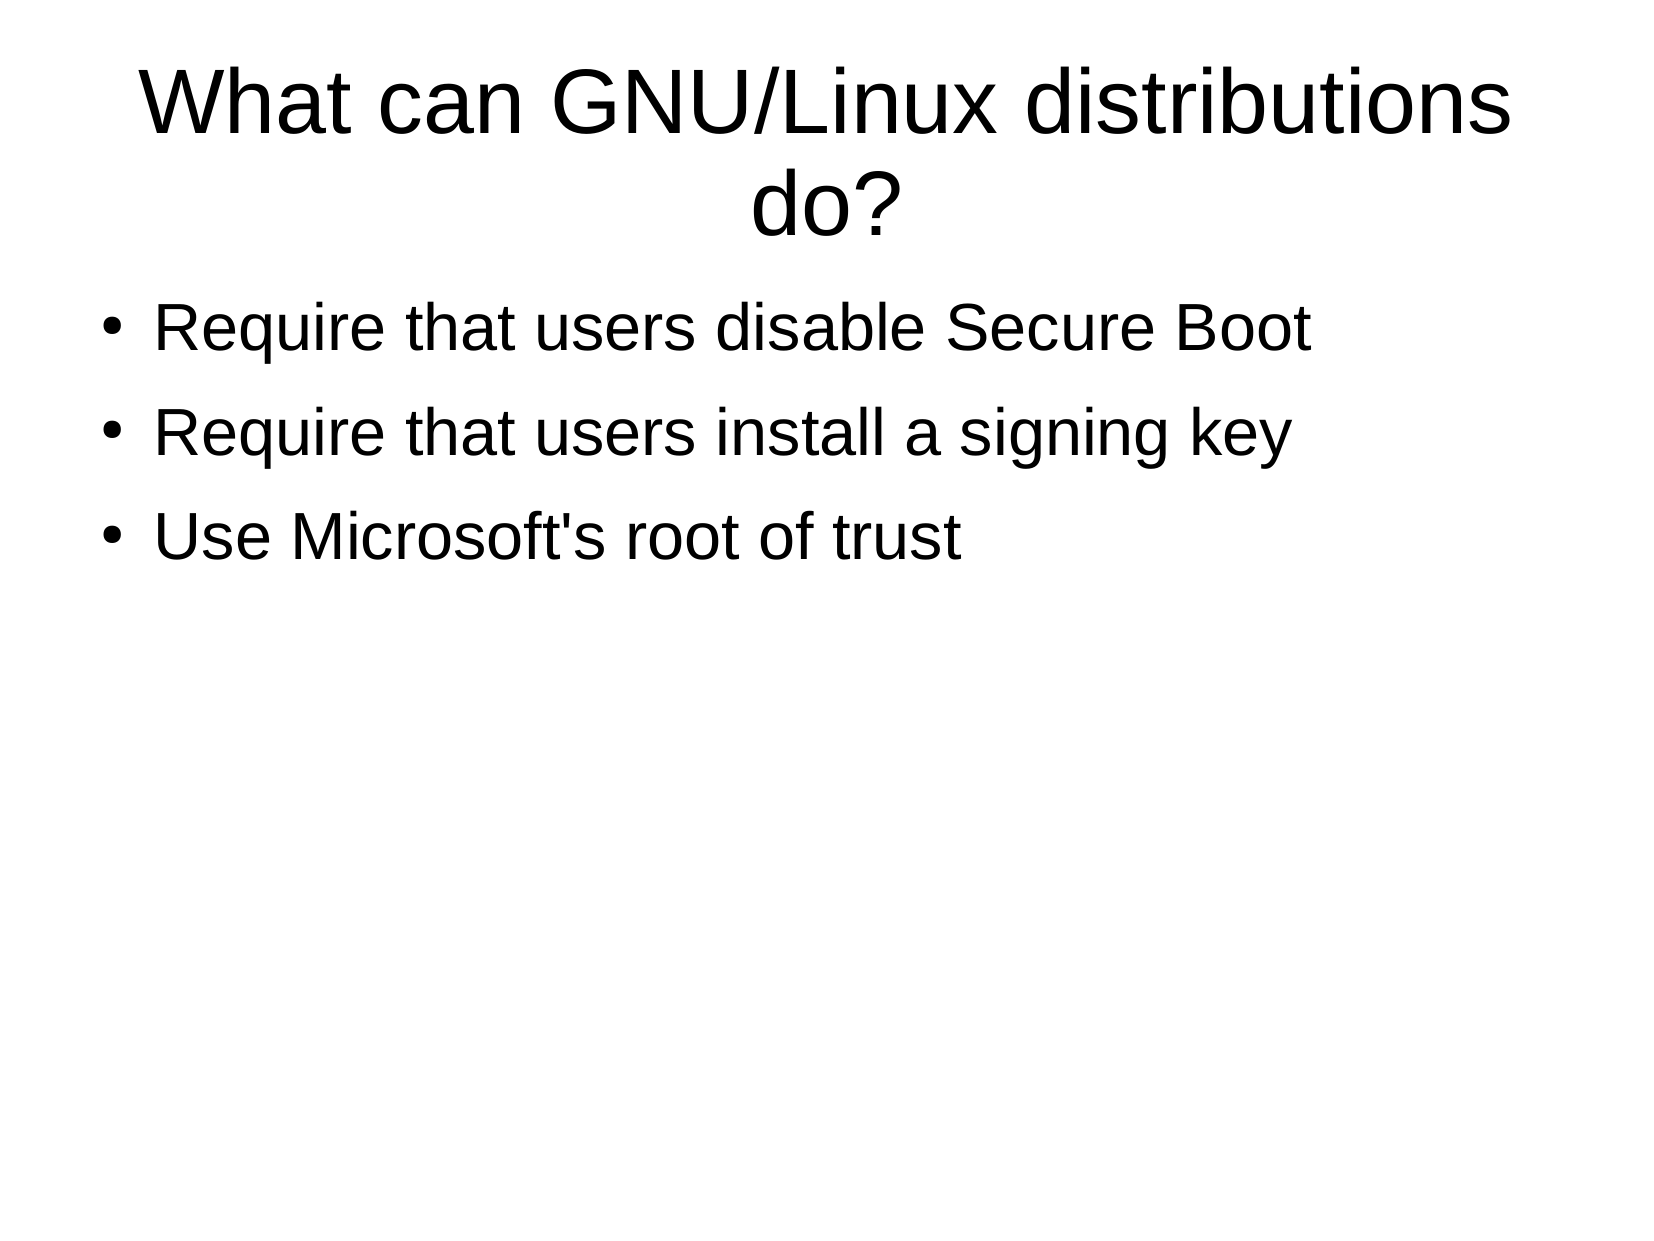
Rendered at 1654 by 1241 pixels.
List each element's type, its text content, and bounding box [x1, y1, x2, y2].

title What can GNU/Linux distributions do? [82, 49, 1571, 257]
list Require that users disable Secure Boot Require that users install a signing key Use Microsoft's root of trust [82, 290, 1538, 1010]
